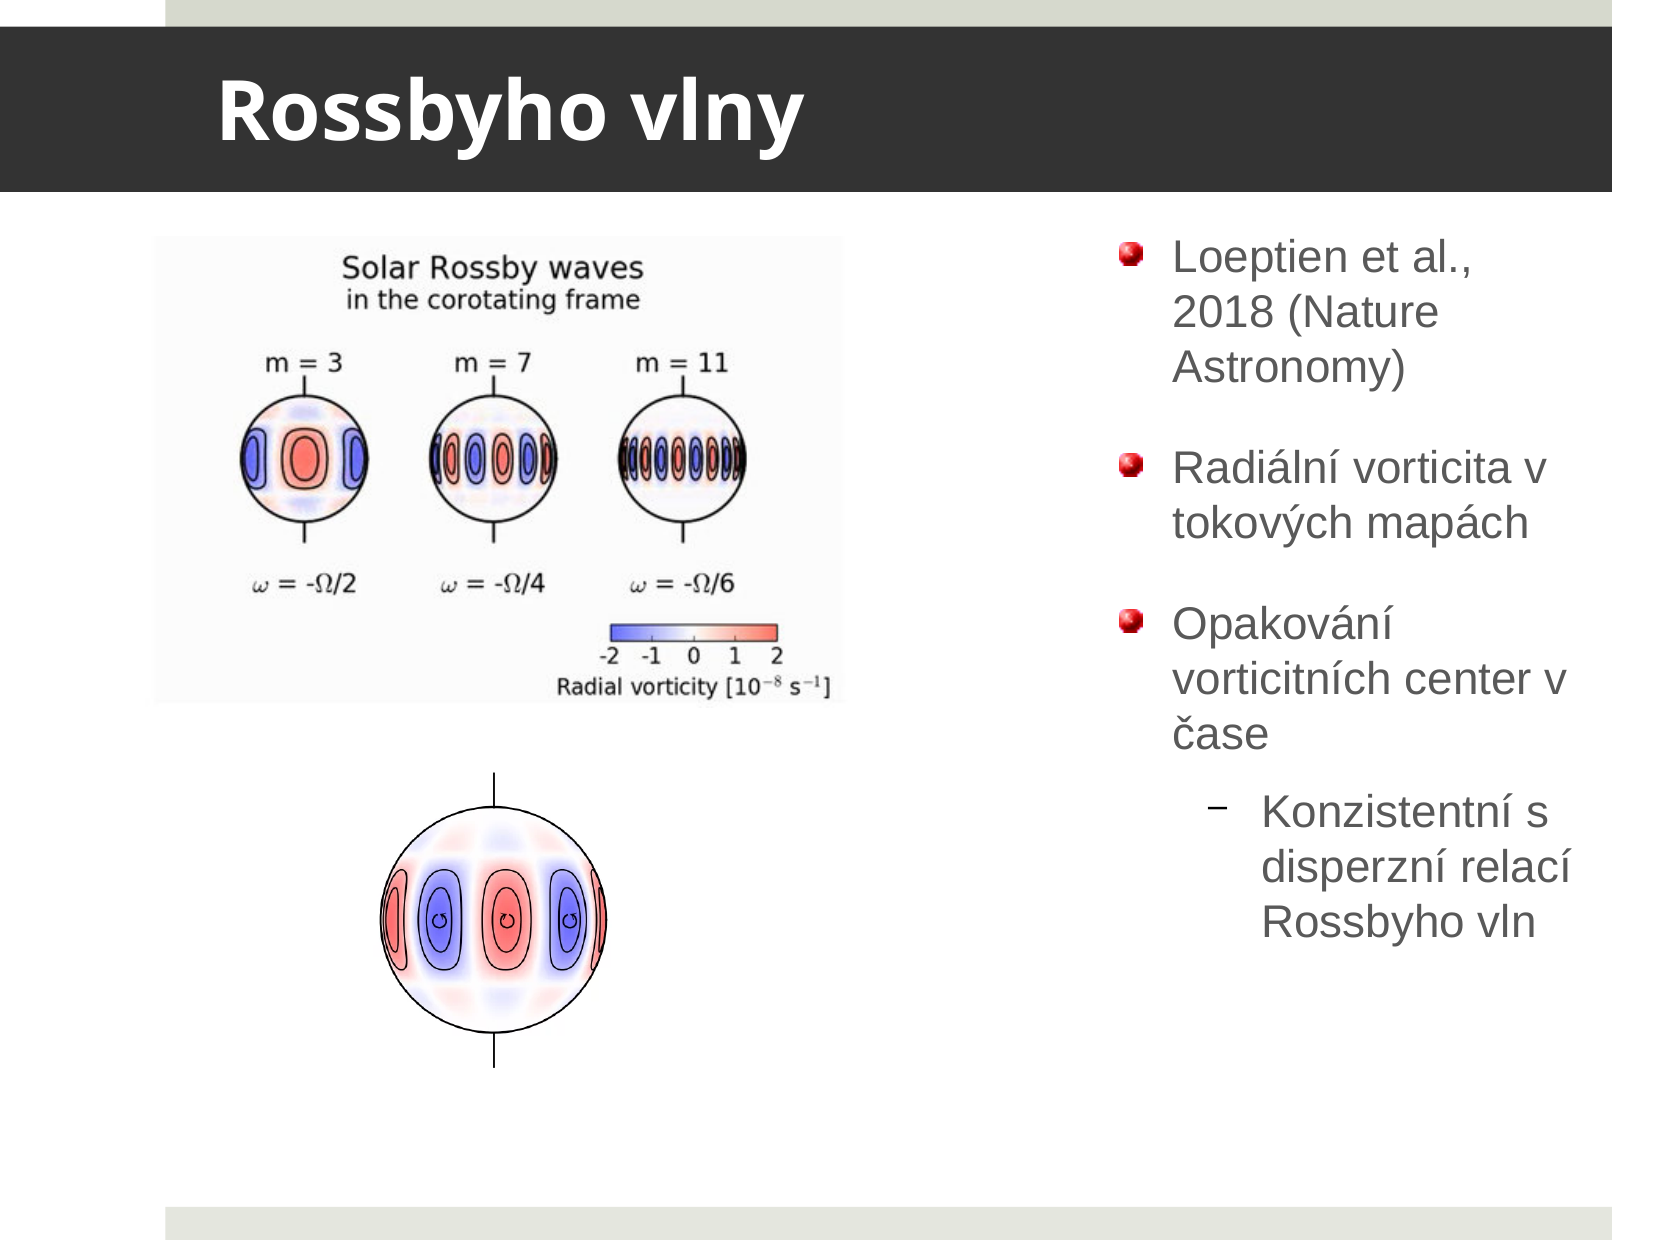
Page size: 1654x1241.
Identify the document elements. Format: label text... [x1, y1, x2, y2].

title Rossbyho vlny [0, 26, 1612, 192]
picture [71, 236, 916, 1131]
list Loeptien et al., 2018 (Nature Astronomy) Radiální vorticita v tokových mapách Opakování vorticitních center v čase Konzistentní s disperzní relací Rossbyho vln [1103, 218, 1595, 1123]
